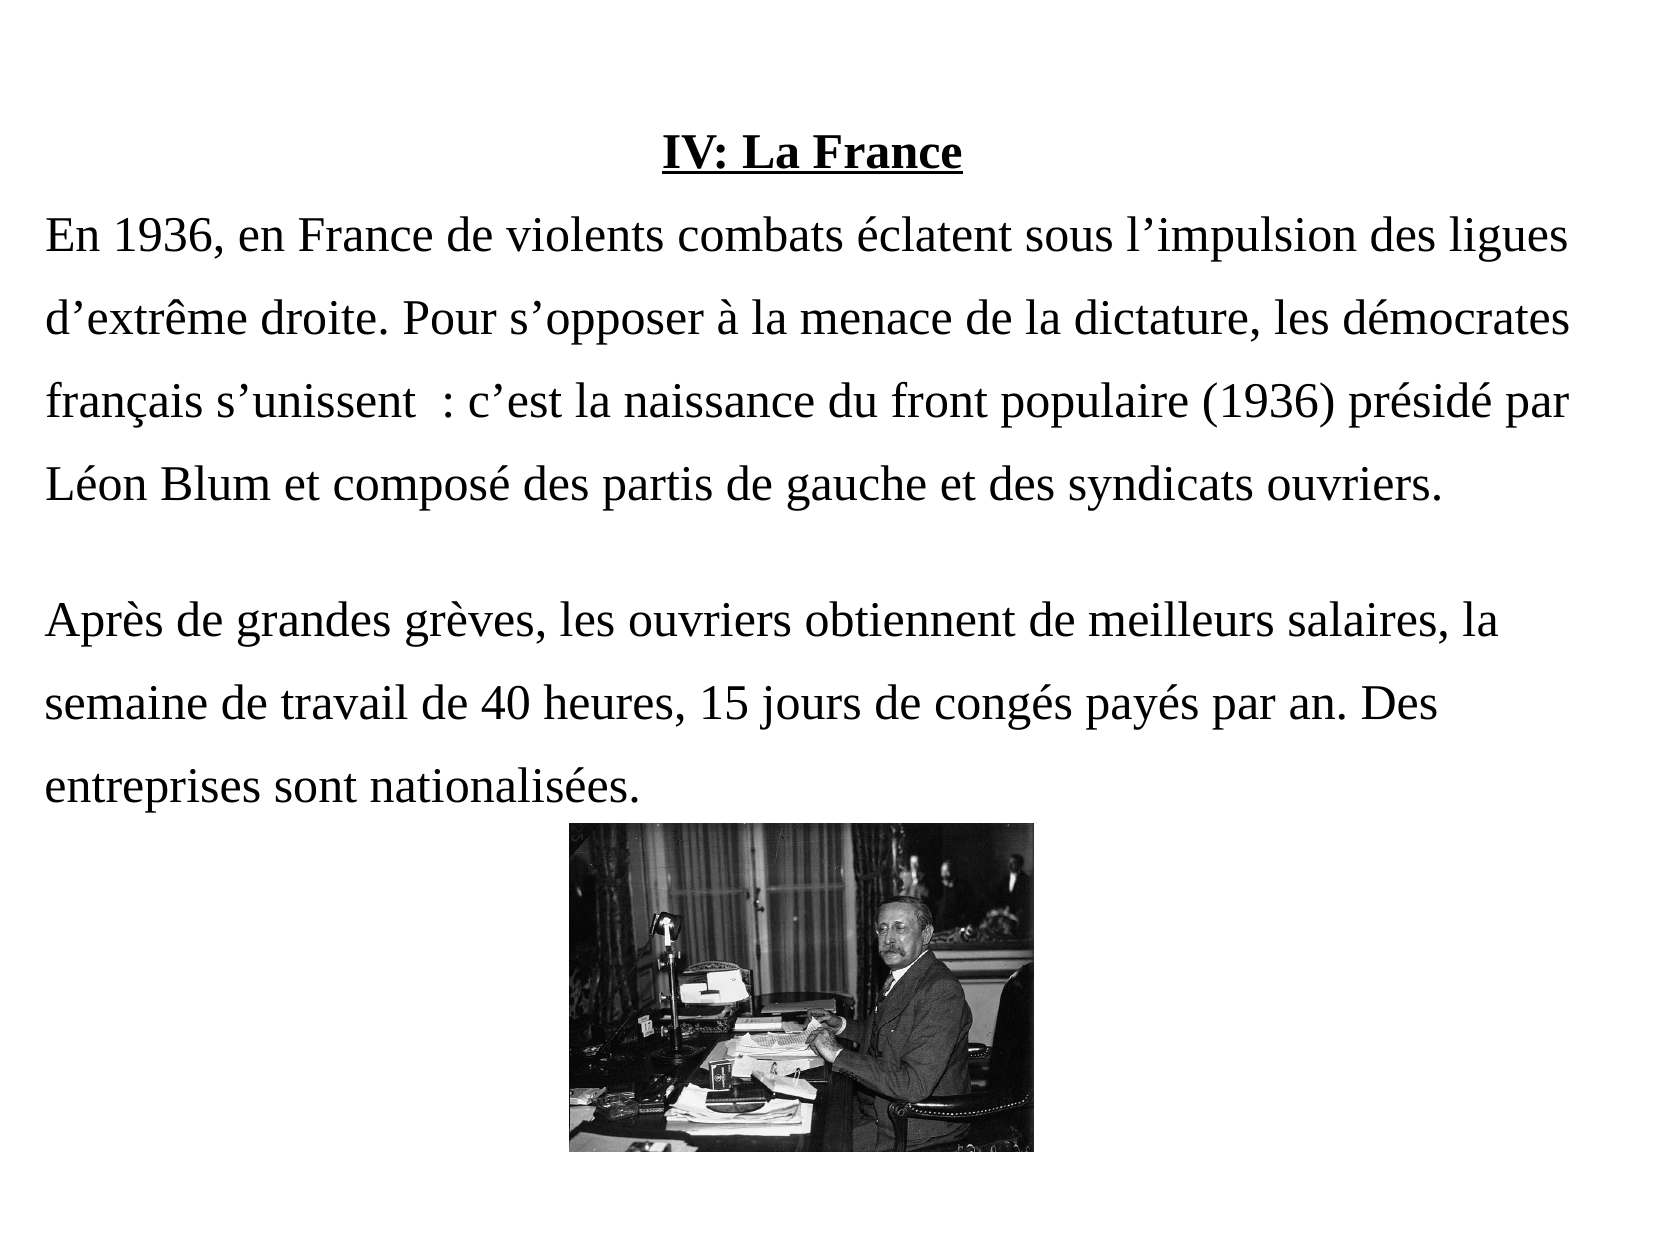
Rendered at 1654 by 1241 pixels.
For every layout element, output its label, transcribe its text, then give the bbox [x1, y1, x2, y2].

text_box IV: La France En 1936, en France de violents combats éclatent sous l’impulsion des ligues d’extrême droite. Pour s’opposer à la menace de la dictature, les démocrates français s’unissent : c’est la naissance du front populaire (1936) présidé par Léon Blum et composé des partis de gauche et des syndicats ouvriers. [30, 88, 1595, 667]
text_box Après de grandes grèves, les ouvriers obtiennent de meilleurs salaires, la semaine de travail de 40 heures, 15 jours de congés payés par an. Des entreprises sont nationalisées. [29, 557, 1591, 798]
picture [569, 823, 1034, 1152]
